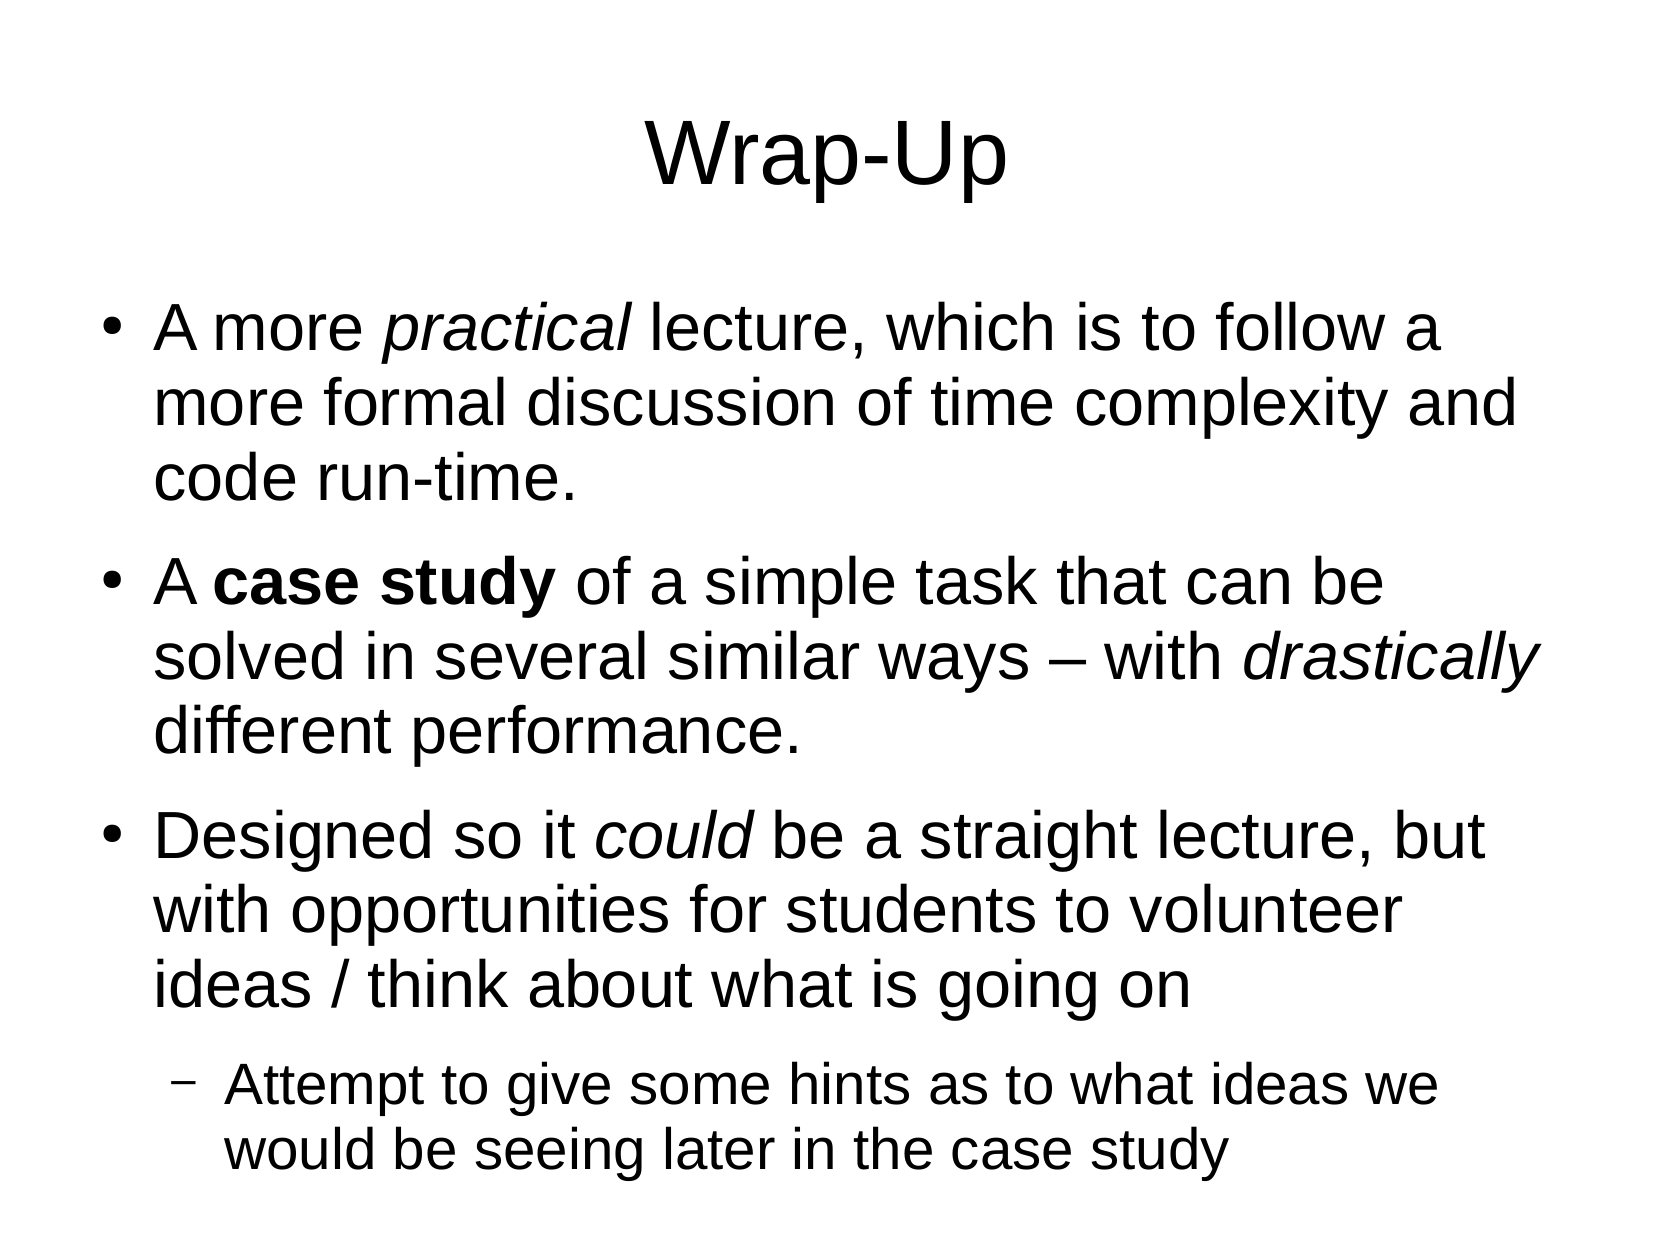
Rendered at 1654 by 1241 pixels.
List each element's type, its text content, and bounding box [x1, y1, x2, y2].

title Wrap-Up [82, 49, 1571, 257]
list A more practical lecture, which is to follow a more formal discussion of time complexity and code run-time. A case study of a simple task that can be solved in several similar ways – with drastically different performance. Designed so it could be a straight lecture, but with opportunities for students to volunteer ideas / think about what is going on Attempt to give some hints as to what ideas we would be seeing later in the case study [82, 290, 1571, 1182]
